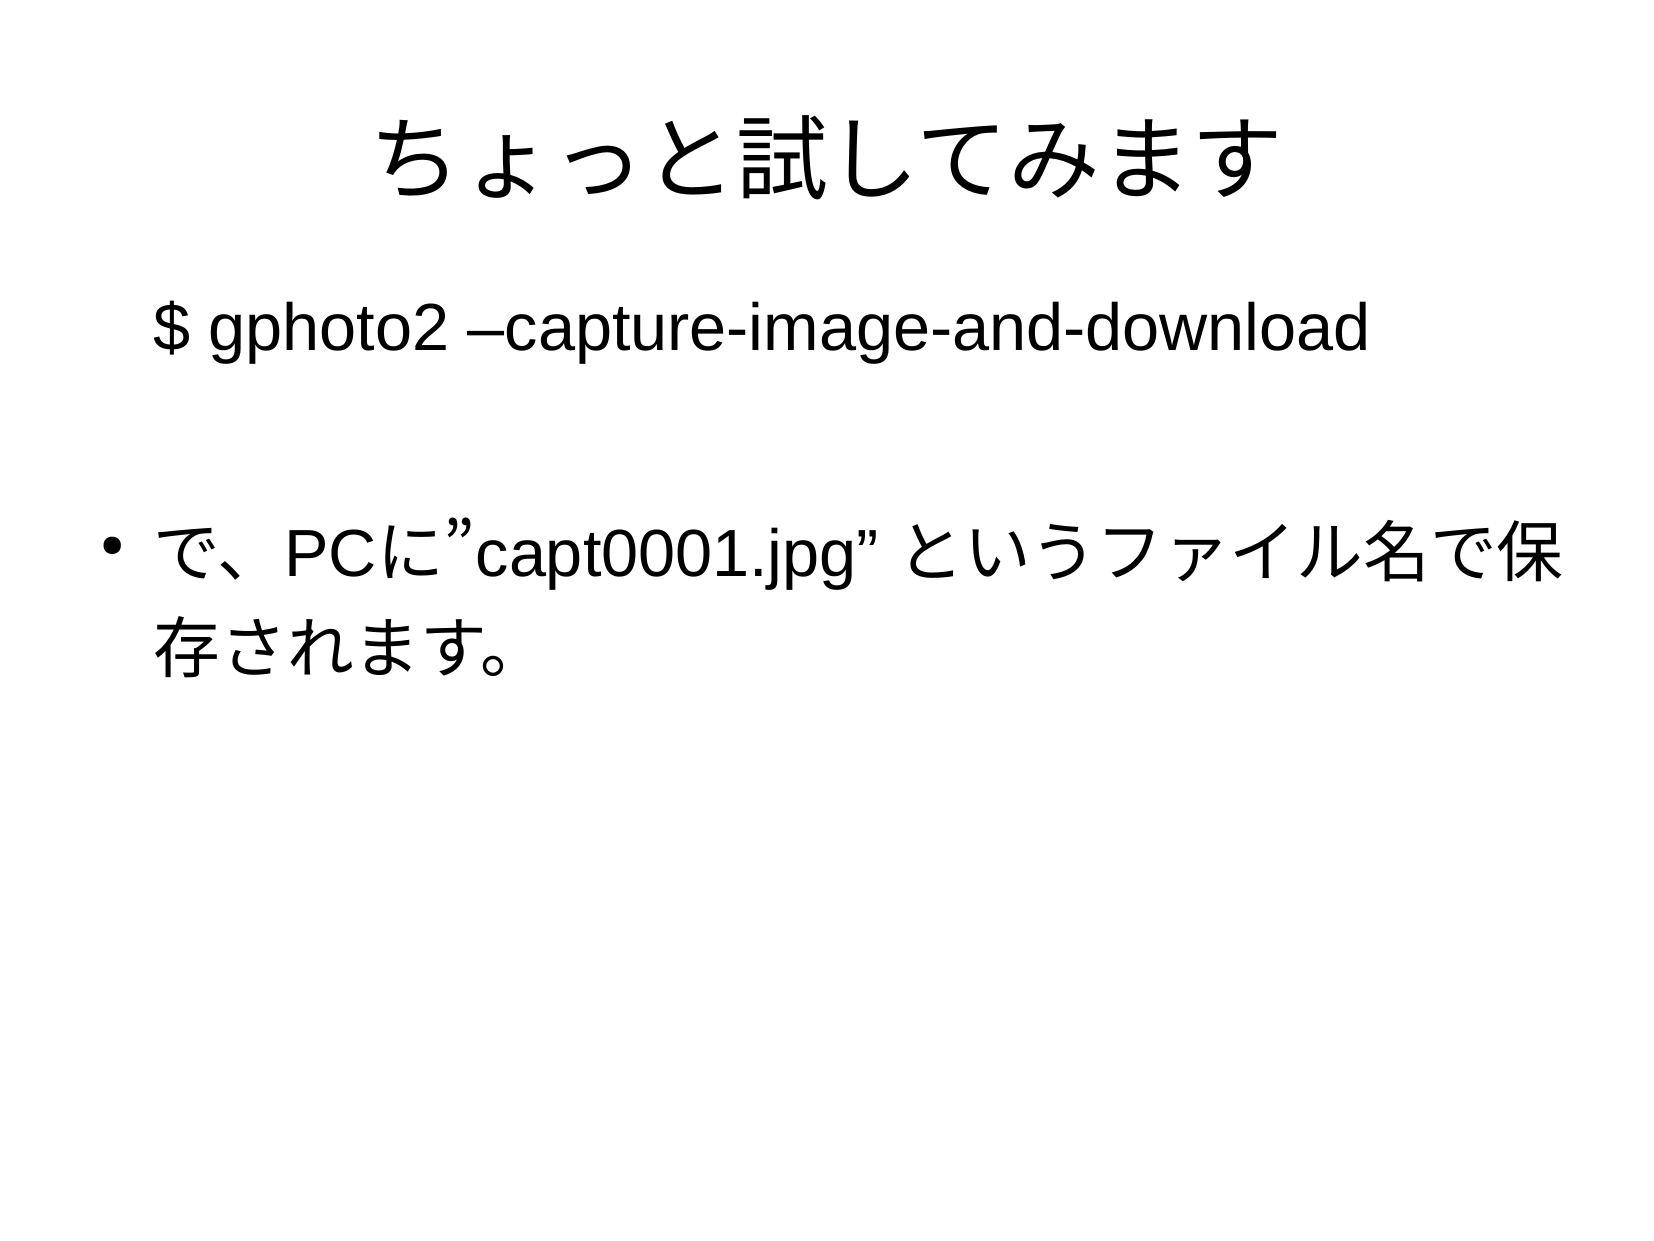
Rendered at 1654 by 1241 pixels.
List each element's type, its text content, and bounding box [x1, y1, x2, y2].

list $ gphoto2 –capture-image-and-download で、PCに”capt0001.jpg” というファイル名で保存されます。 [82, 290, 1571, 1010]
title ちょっと試してみます [82, 49, 1571, 257]
